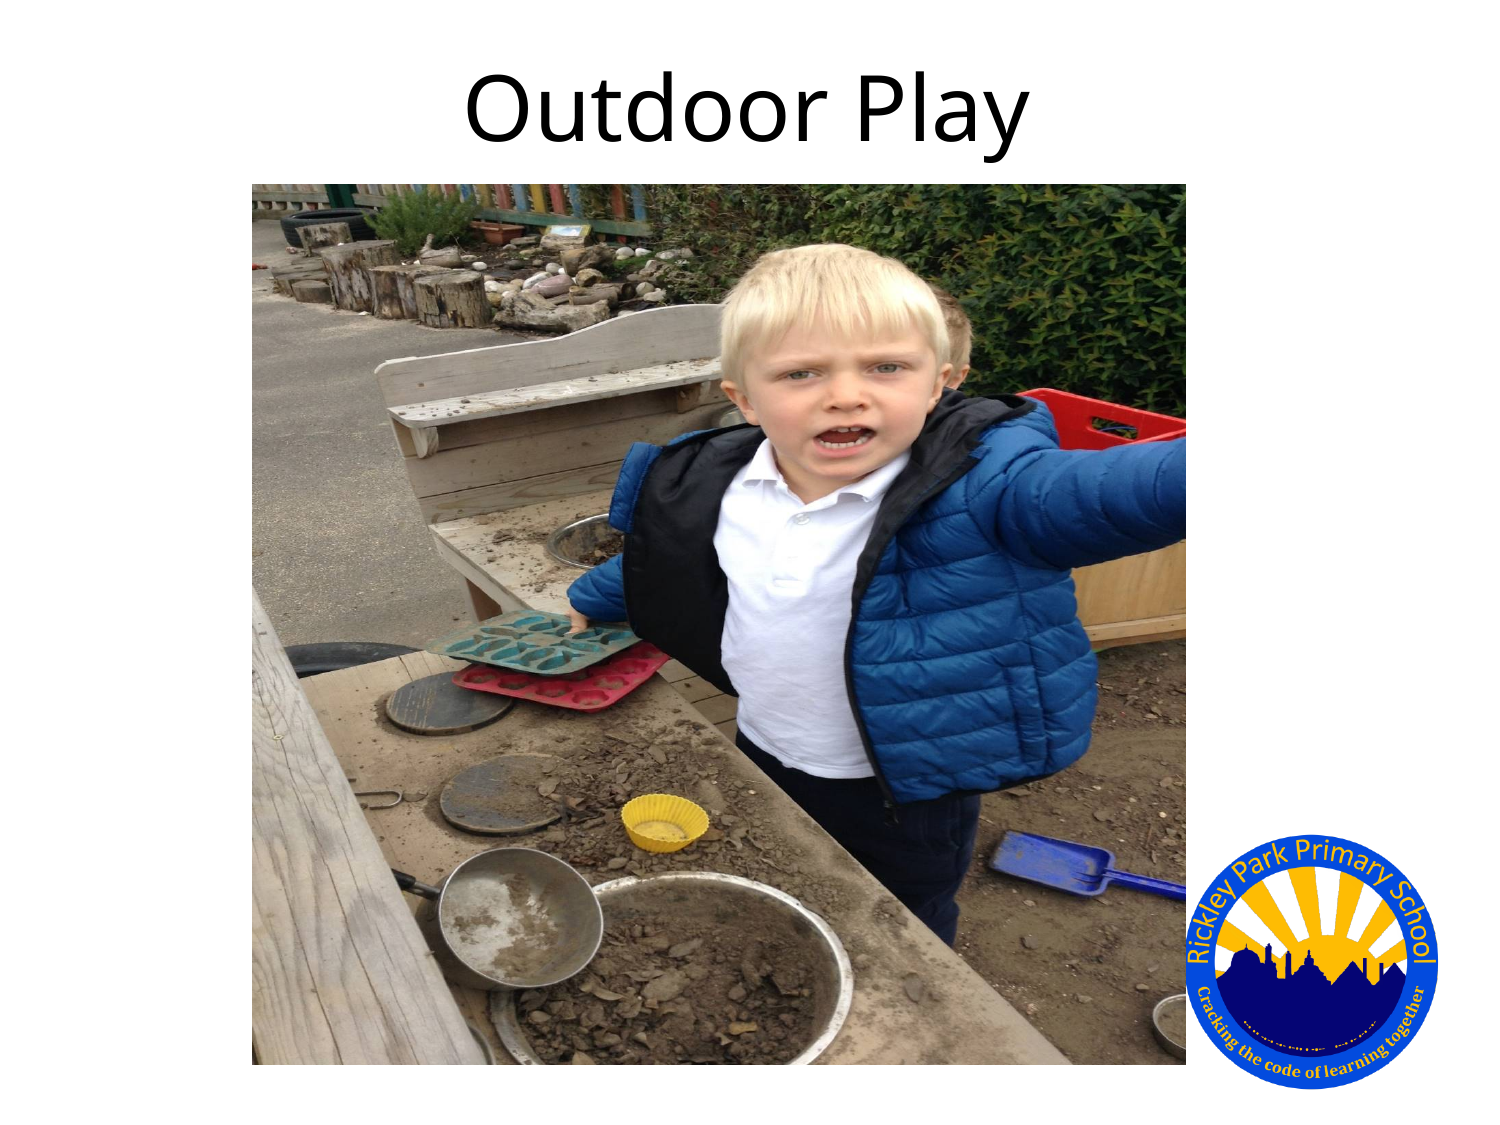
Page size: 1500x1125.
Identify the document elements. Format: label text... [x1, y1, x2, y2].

picture [252, 184, 1440, 1092]
title Outdoor Play [183, 31, 1311, 167]
